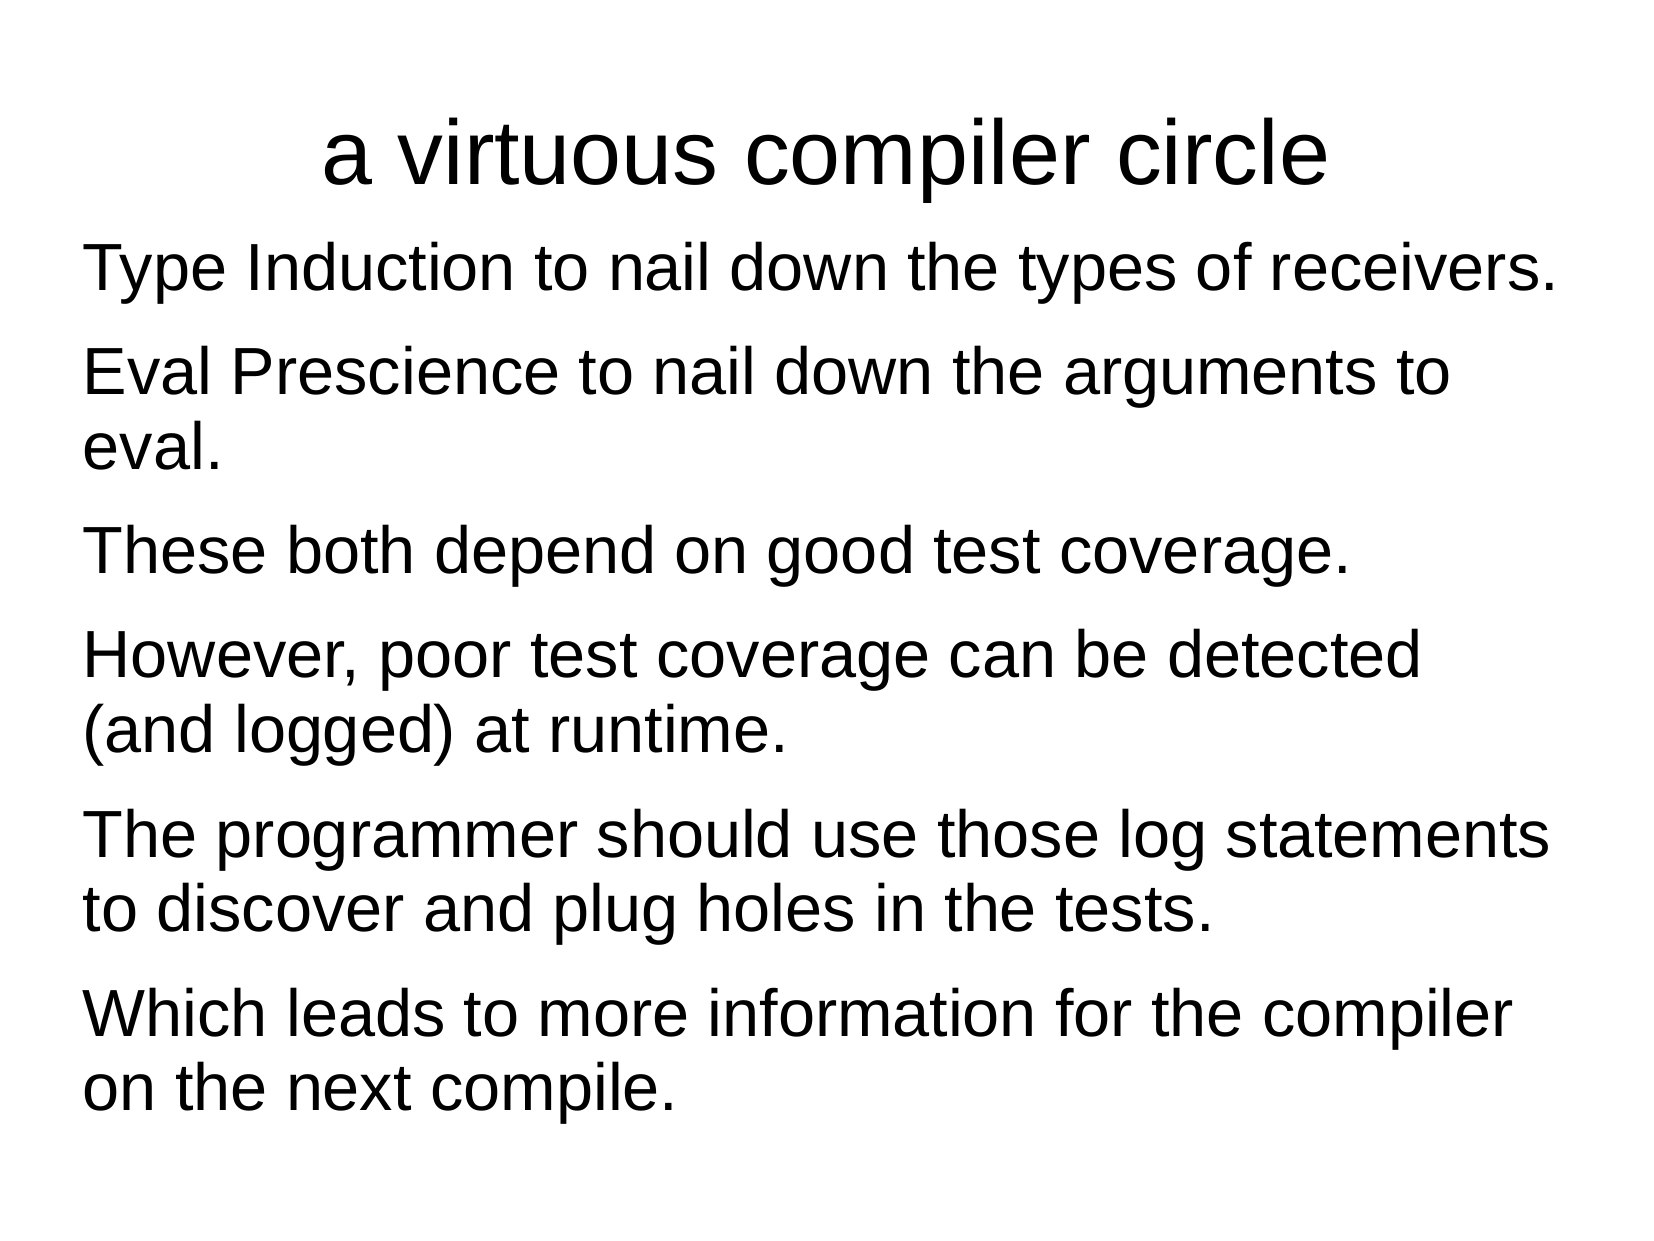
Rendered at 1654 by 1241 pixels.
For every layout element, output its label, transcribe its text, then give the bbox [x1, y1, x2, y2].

title a virtuous compiler circle [82, 56, 1571, 229]
list Type Induction to nail down the types of receivers. Eval Prescience to nail down the arguments to eval. These both depend on good test coverage. However, poor test coverage can be detected (and logged) at runtime. The programmer should use those log statements to discover and plug holes in the tests. Which leads to more information for the compiler on the next compile. [82, 229, 1571, 1201]
